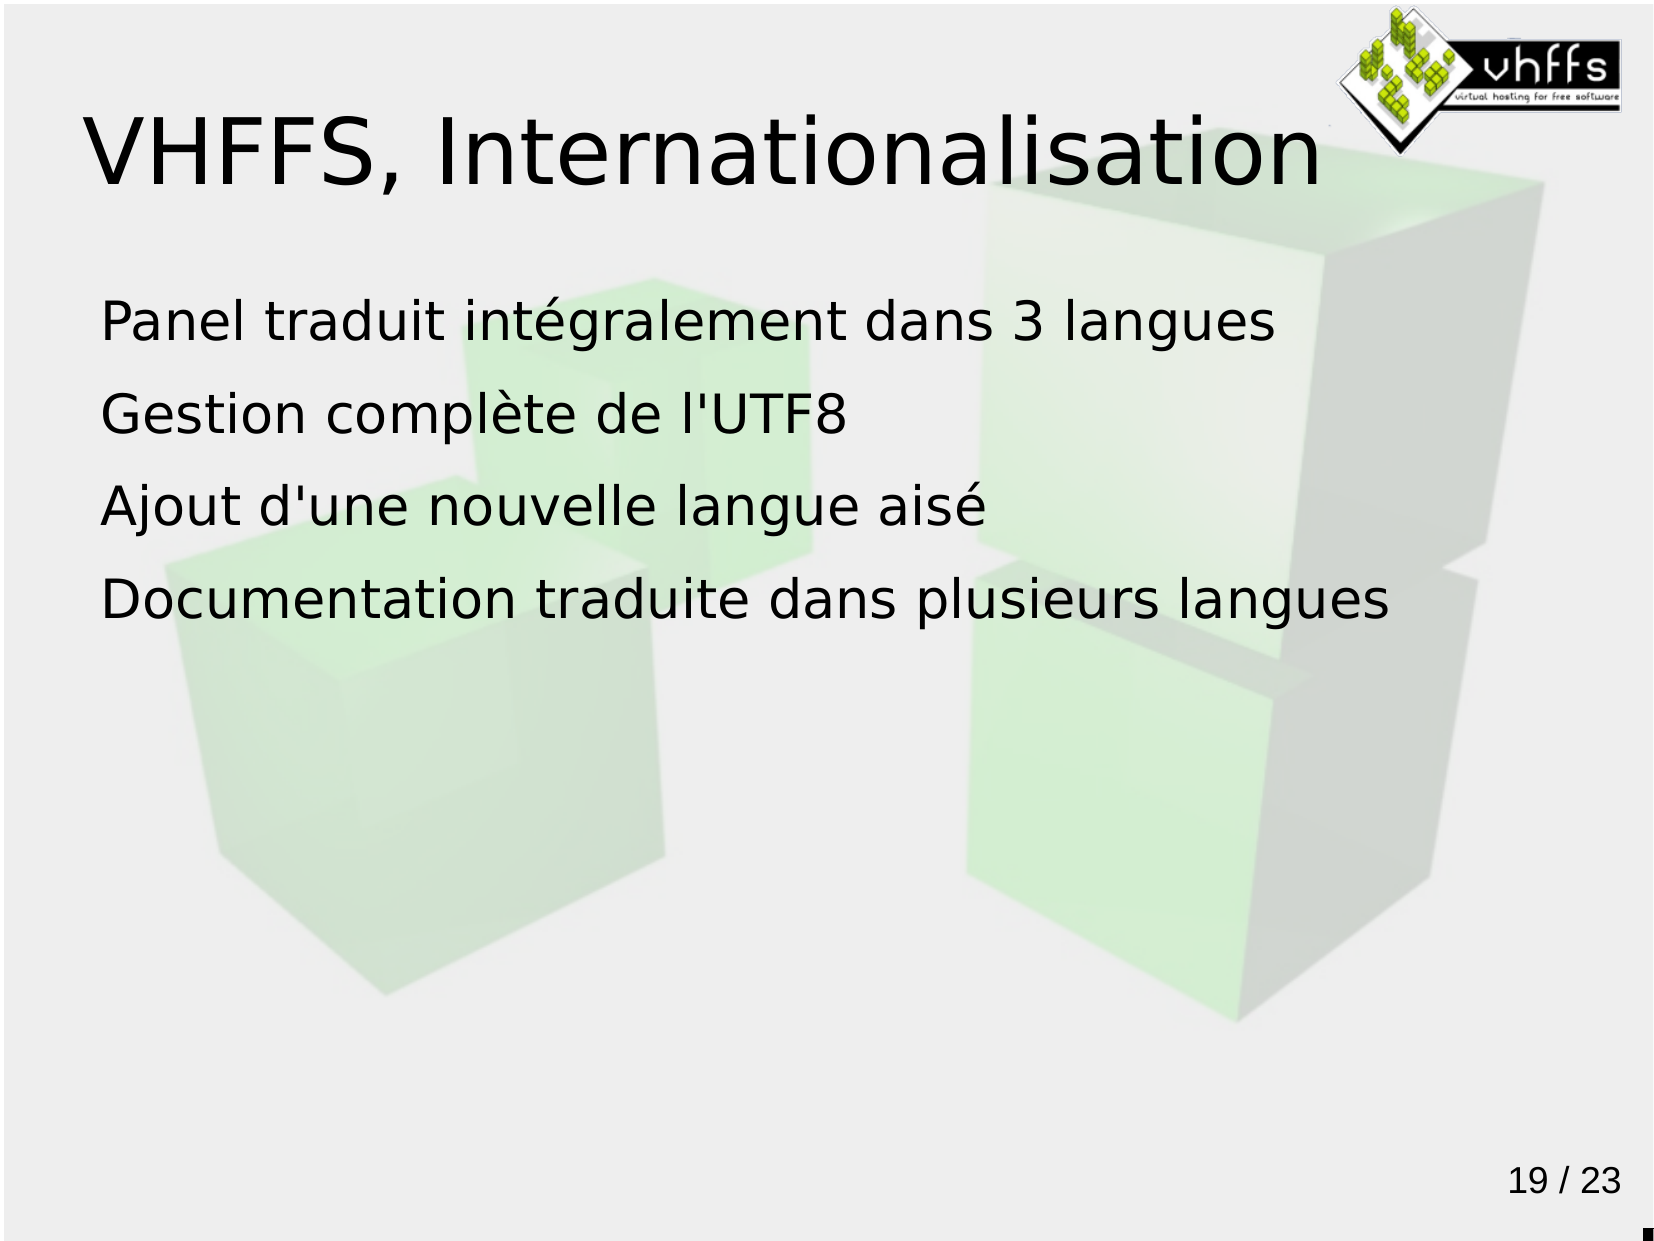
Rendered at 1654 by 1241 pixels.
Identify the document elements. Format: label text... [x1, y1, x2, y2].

title VHFFS, Internationalisation [82, 49, 1571, 257]
picture [4, 0, 1654, 1241]
text_box [1643, 1228, 1654, 1241]
list Panel traduit intégralement dans 3 langues Gestion complète de l'UTF8 Ajout d'une nouvelle langue aisé Documentation traduite dans plusieurs langues [82, 290, 1571, 1094]
text_box <numéro> / 23 [1314, 1151, 1637, 1225]
